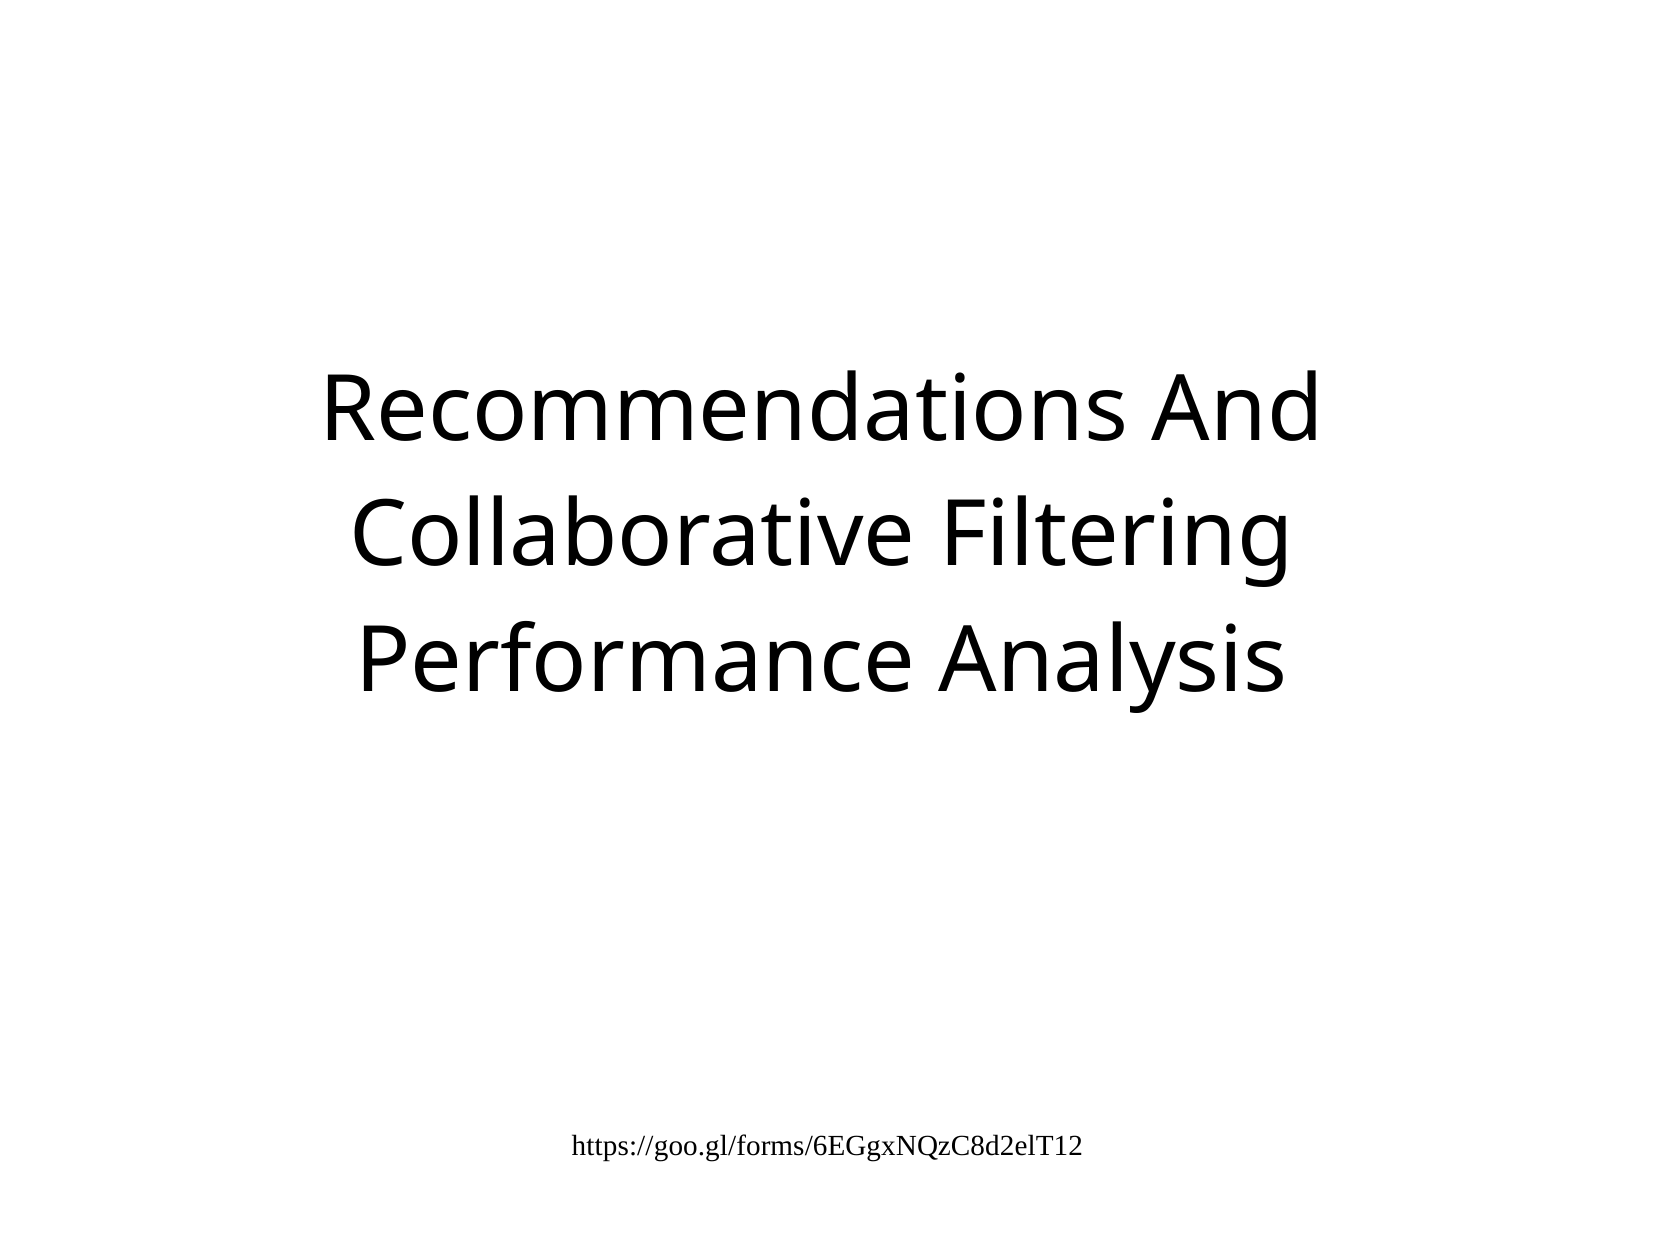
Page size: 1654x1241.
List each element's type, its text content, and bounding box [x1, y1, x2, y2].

title Recommendations And Collaborative Filtering Performance Analysis [77, 376, 1567, 685]
